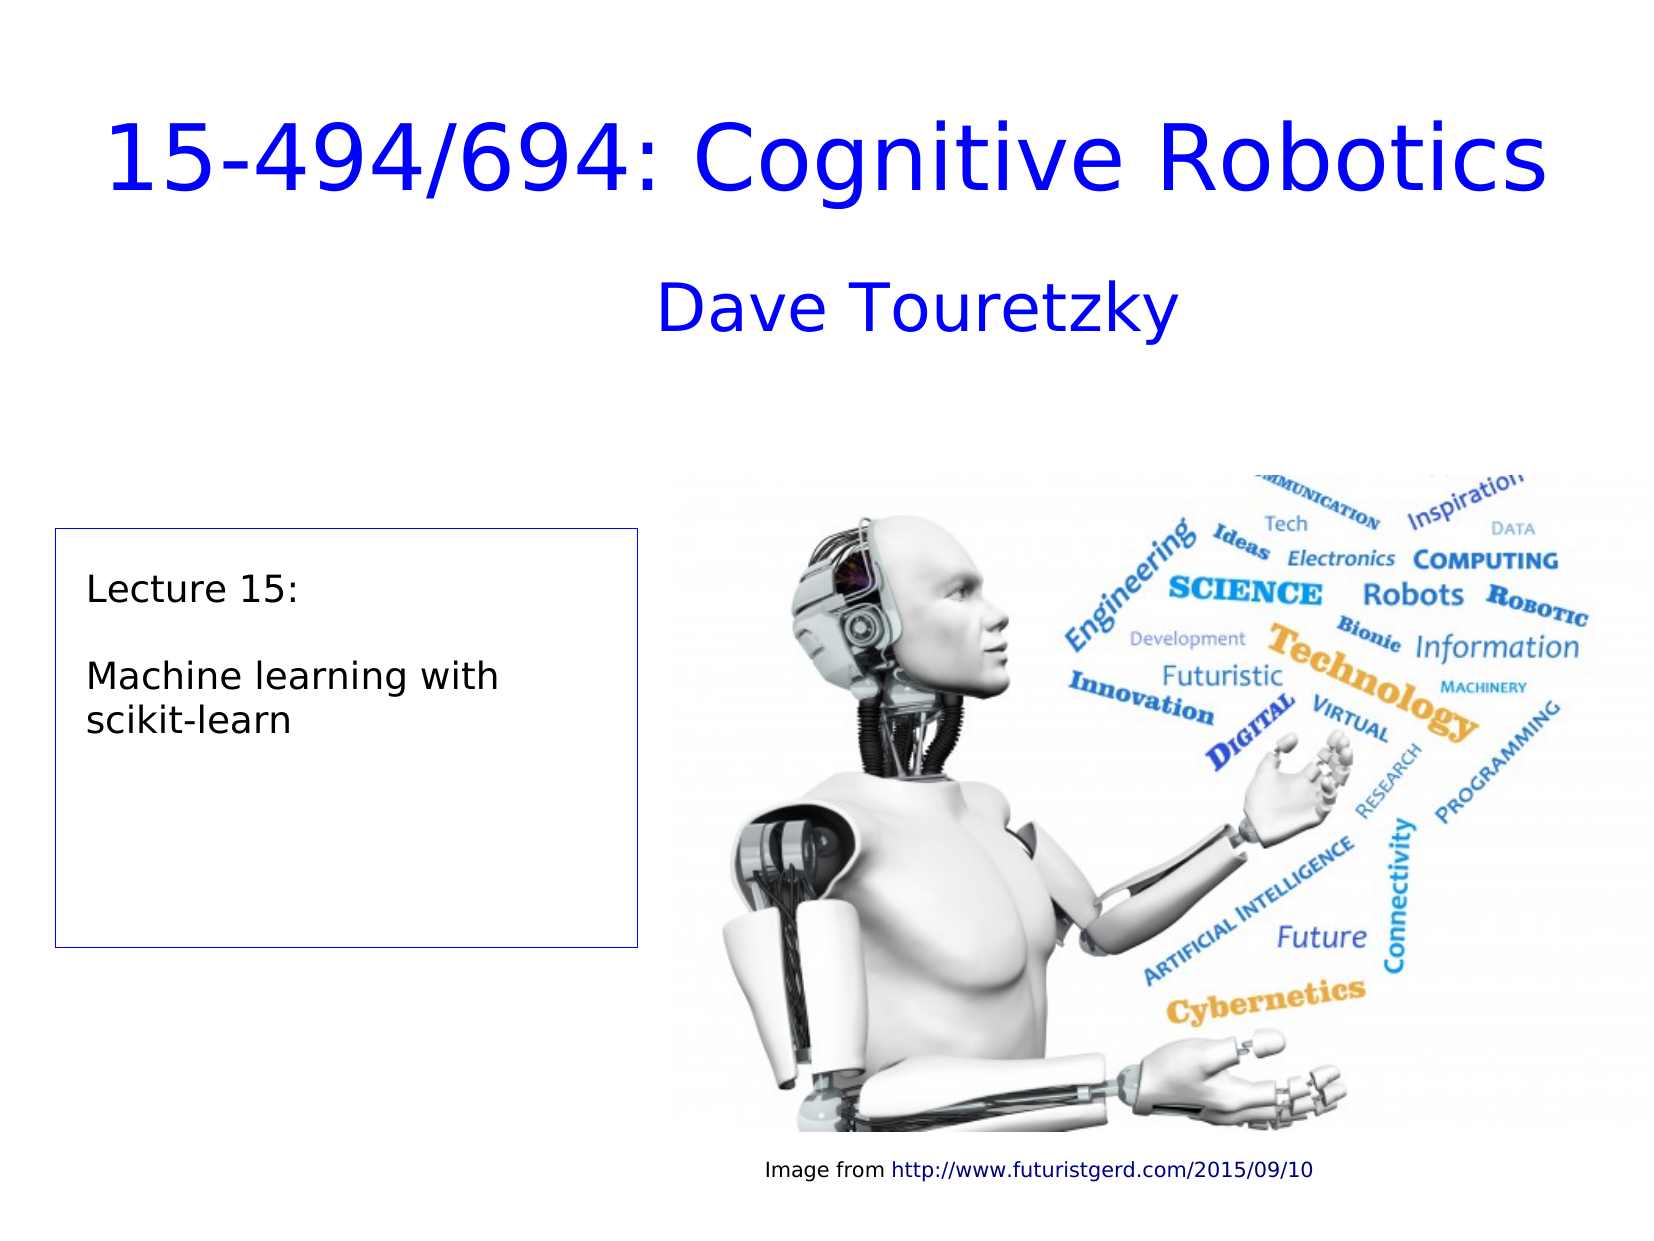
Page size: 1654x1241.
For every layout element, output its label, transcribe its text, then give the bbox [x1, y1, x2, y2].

title 15-494/694: Cognitive Robotics [82, 105, 1571, 320]
text_box Image from http://www.futuristgerd.com/2015/09/10 [750, 1150, 1576, 1190]
picture [671, 475, 1654, 1132]
text_box Dave Touretzky [525, 262, 1313, 356]
text_box Lecture 15: Machine learning with scikit-learn [71, 560, 601, 875]
